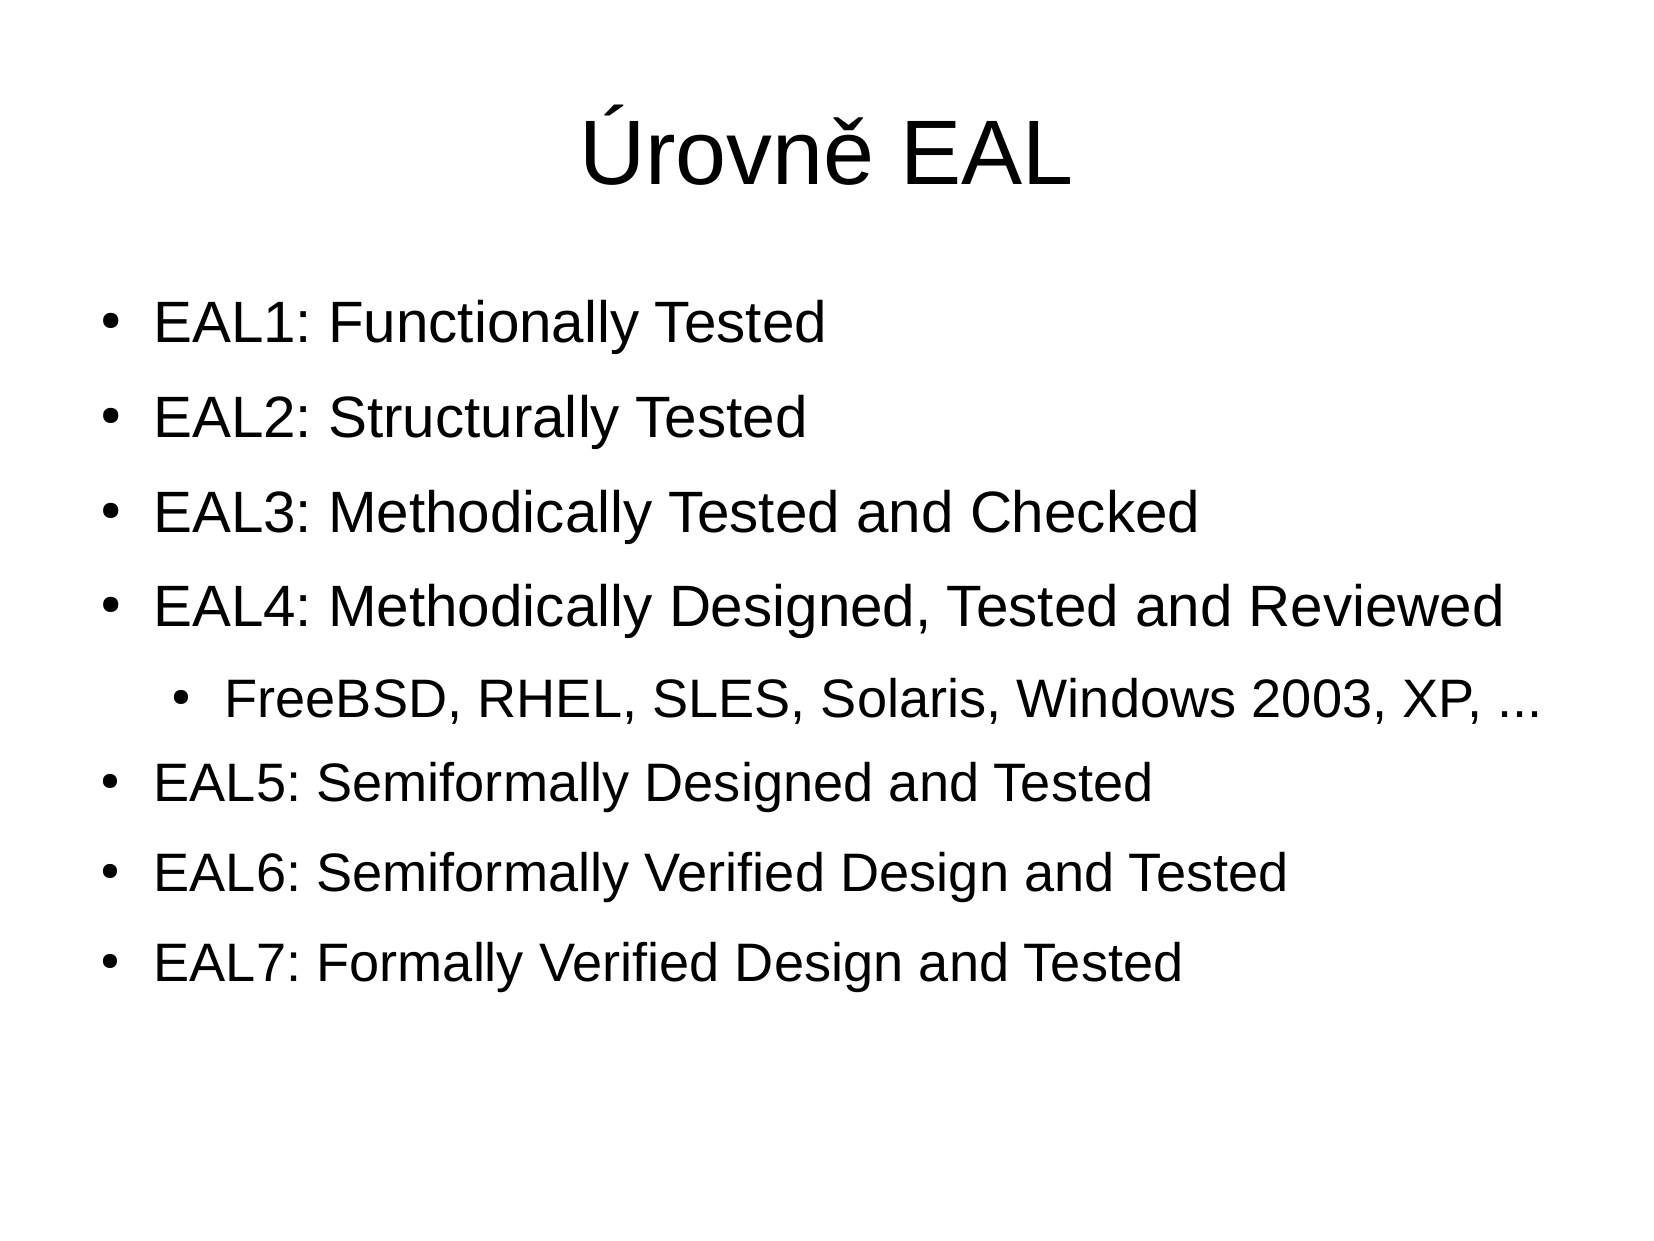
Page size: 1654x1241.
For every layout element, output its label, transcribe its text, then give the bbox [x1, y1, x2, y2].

list EAL1: Functionally Tested EAL2: Structurally Tested EAL3: Methodically Tested and Checked EAL4: Methodically Designed, Tested and Reviewed FreeBSD, RHEL, SLES, Solaris, Windows 2003, XP, ... EAL5: Semiformally Designed and Tested EAL6: Semiformally Verified Design and Tested EAL7: Formally Verified Design and Tested [82, 290, 1571, 1109]
title Úrovně EAL [82, 49, 1571, 257]
